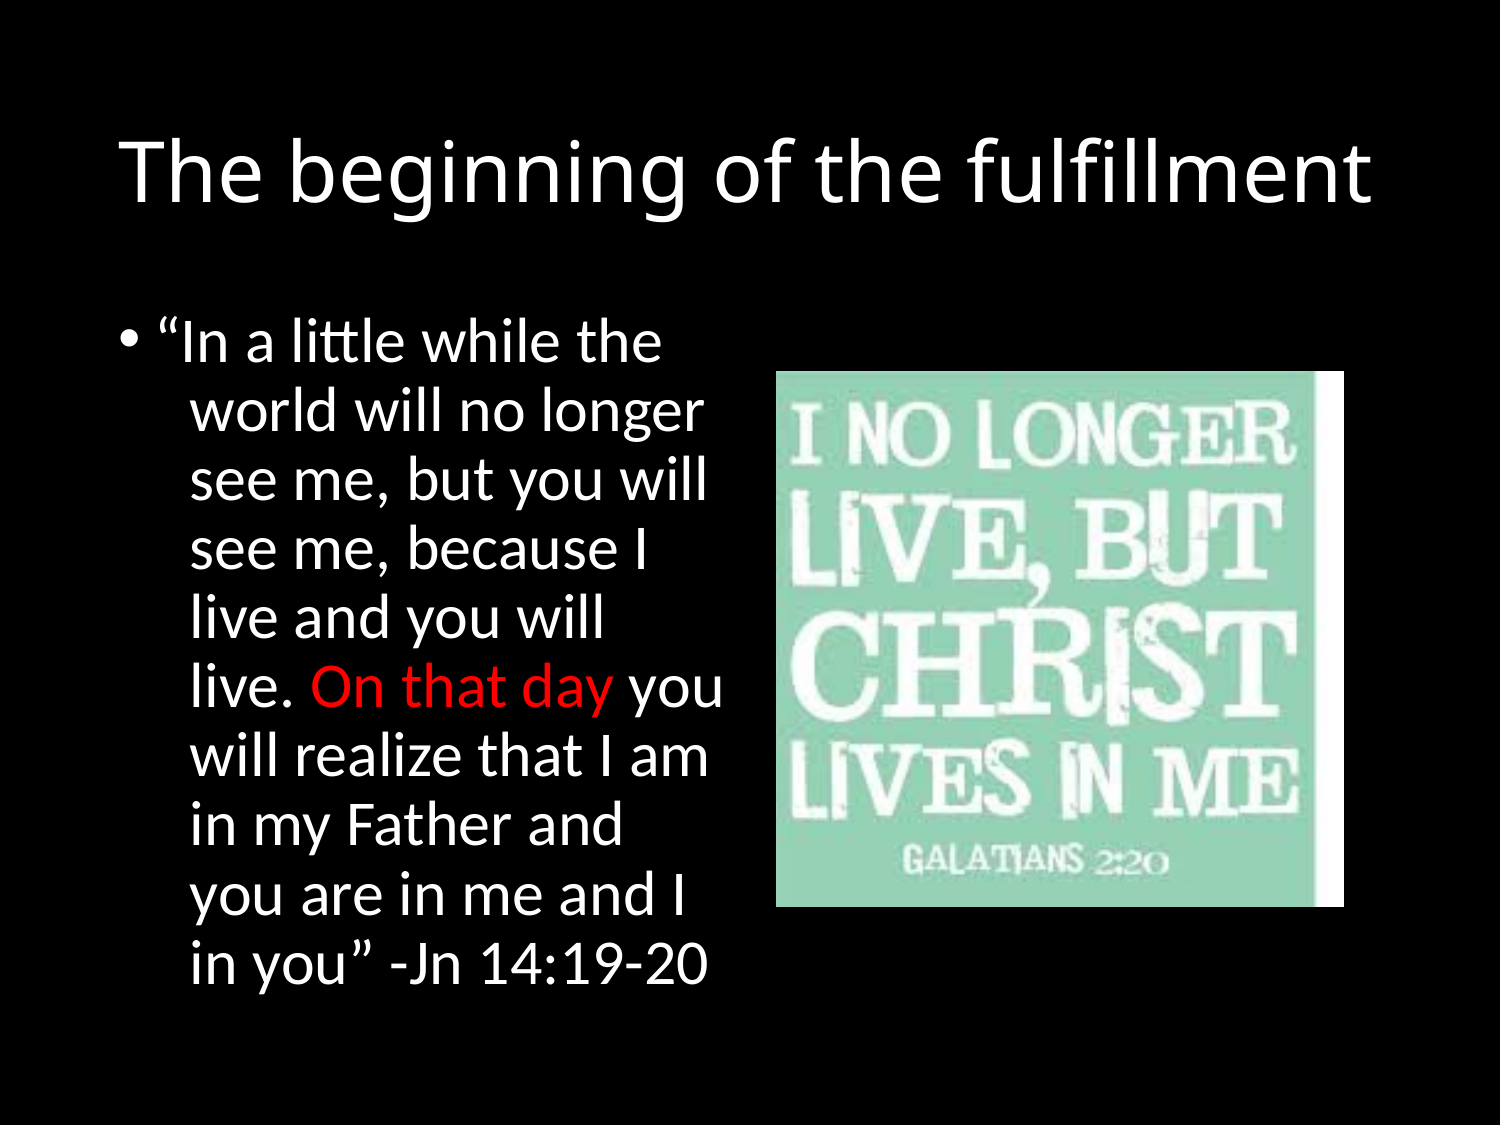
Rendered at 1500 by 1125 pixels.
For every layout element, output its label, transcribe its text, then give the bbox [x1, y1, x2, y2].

list “In a little while the world will no longer see me, but you will see me, because I live and you will live. On that day you will realize that I am in my Father and you are in me and I in you” -Jn 14:19-20 [103, 299, 741, 1014]
picture [776, 371, 1344, 907]
title The beginning of the fulfillment [103, 59, 1397, 278]
